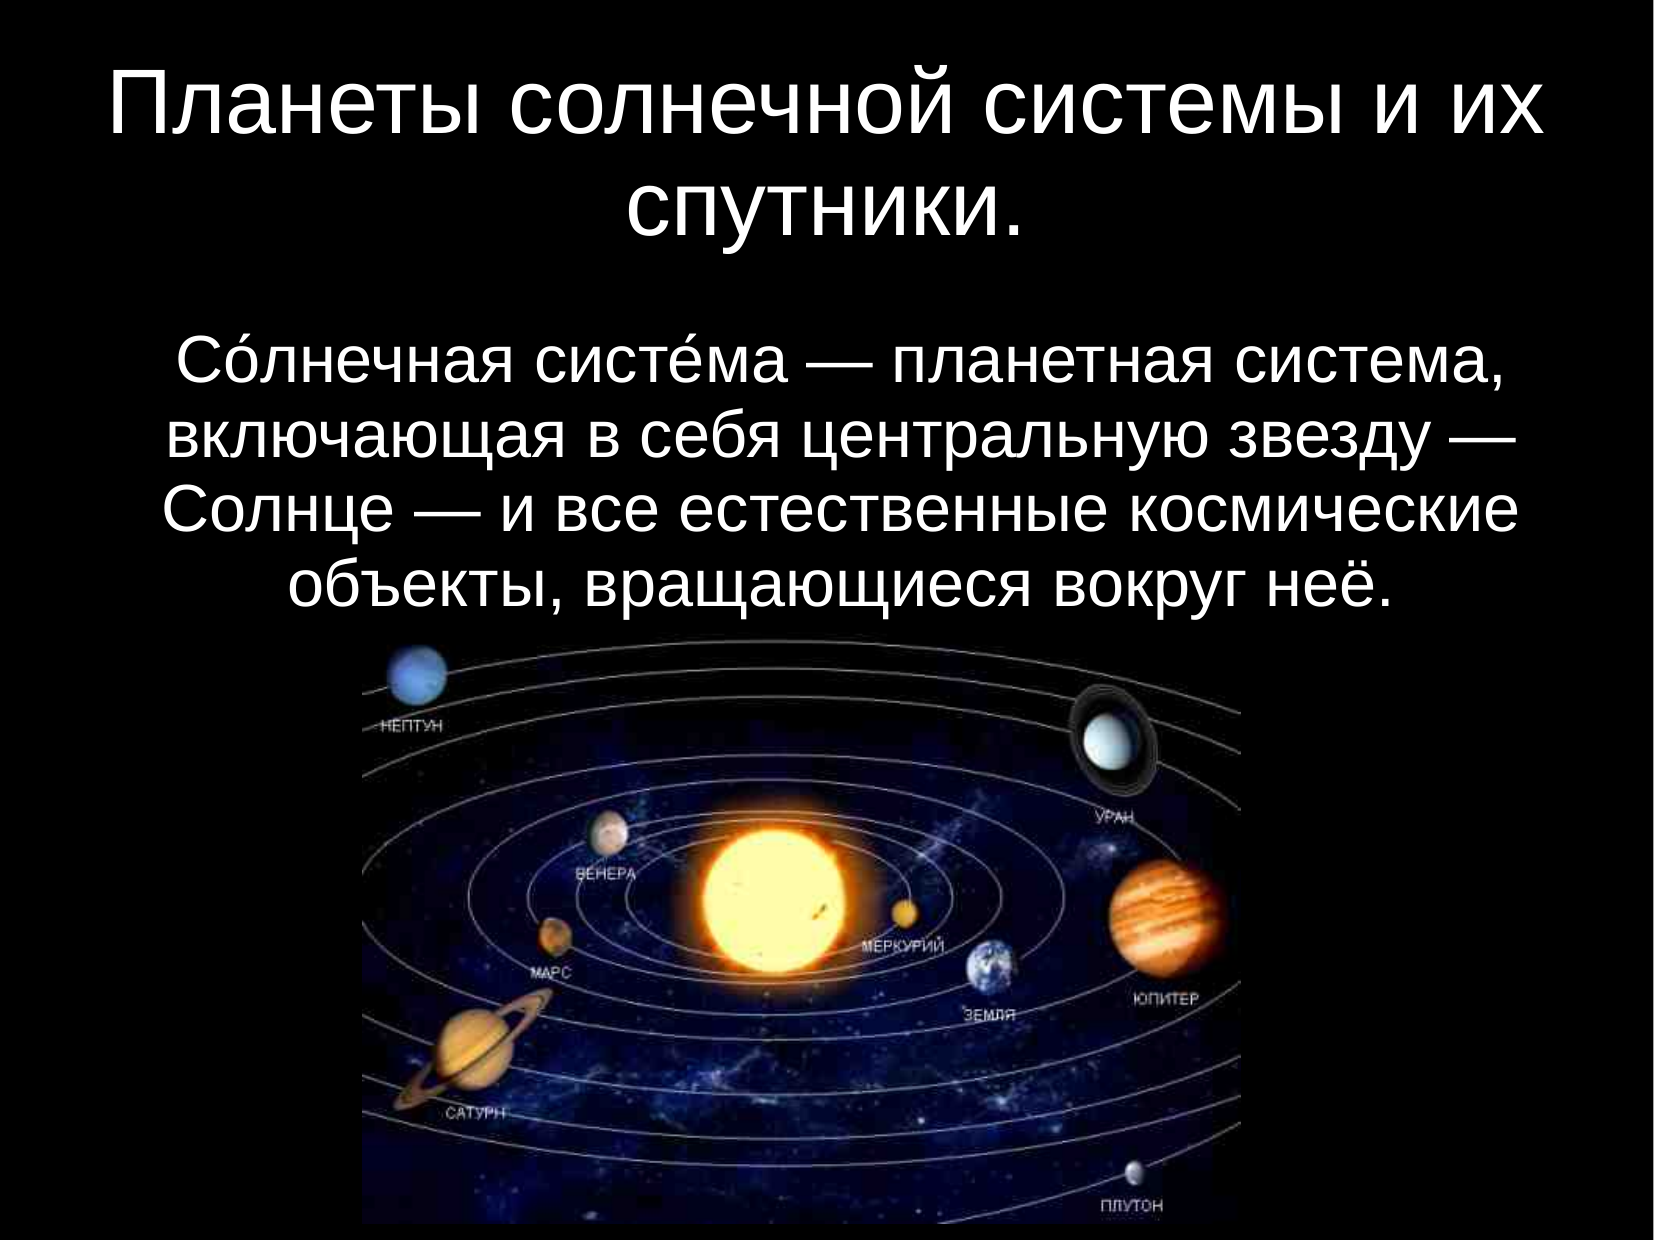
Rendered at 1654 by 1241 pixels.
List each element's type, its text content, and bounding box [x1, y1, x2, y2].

subtitle Со́лнечная систе́ма — планетная система, включающая в себя центральную звезду — Солнце — и все естественные космические объекты, вращающиеся вокруг неё. [88, 265, 1595, 677]
picture [362, 620, 1241, 1224]
title Планеты солнечной системы и их спутники. [82, 50, 1571, 256]
